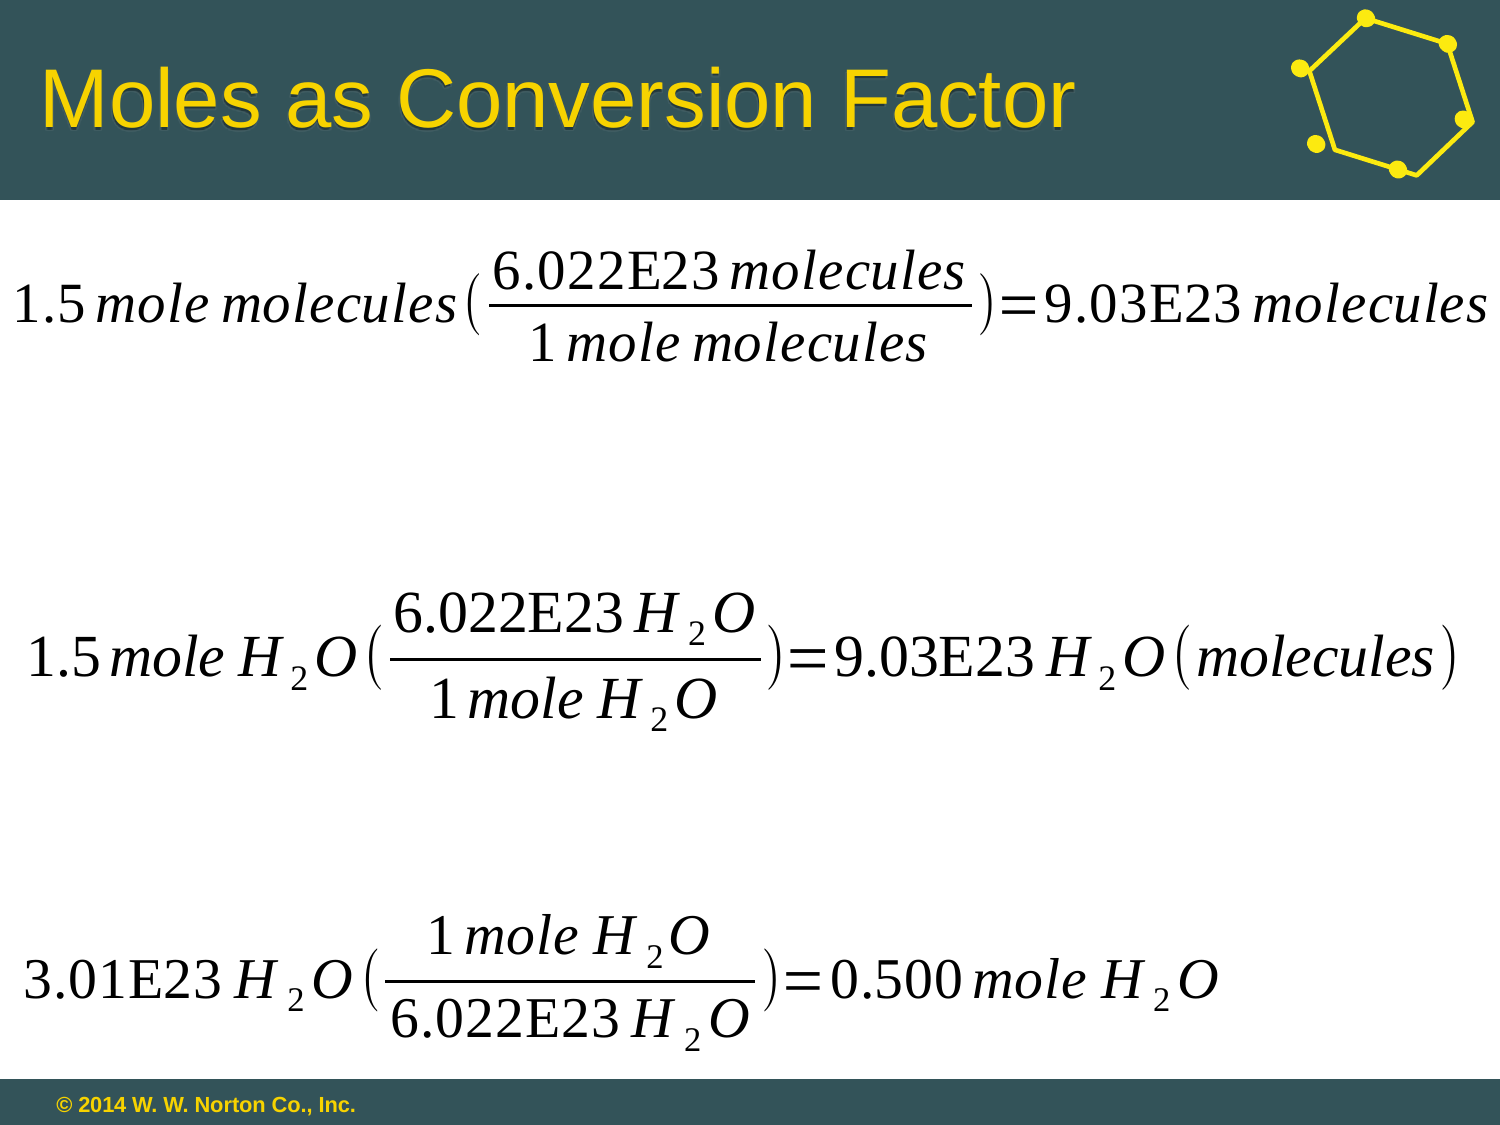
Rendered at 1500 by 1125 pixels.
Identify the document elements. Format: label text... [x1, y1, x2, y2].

chart [6, 238, 1500, 381]
chart [16, 903, 1231, 1066]
title Moles as Conversion Factor [24, 0, 1300, 188]
chart [19, 578, 1467, 741]
